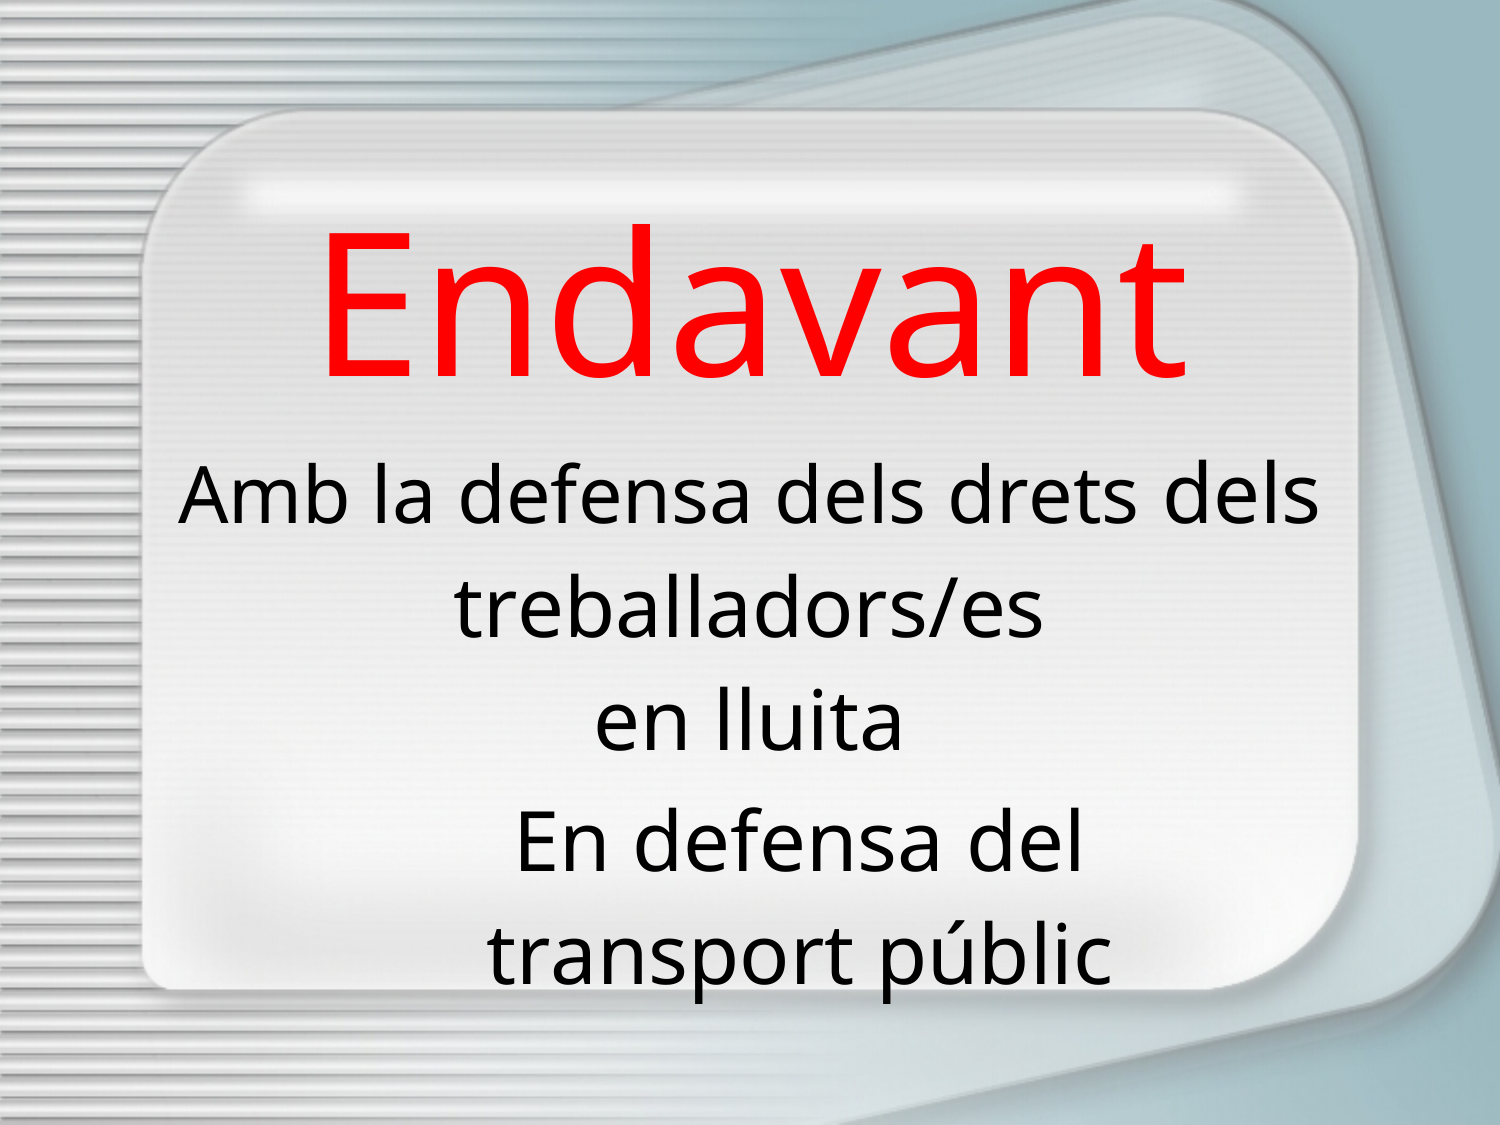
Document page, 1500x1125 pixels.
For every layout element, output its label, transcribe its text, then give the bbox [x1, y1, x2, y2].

subtitle En defensa del transport públic [237, 774, 1288, 991]
picture [0, 0, 1500, 1125]
title Endavant Amb la defensa dels drets dels treballadors/es en lluita [112, 191, 1388, 747]
